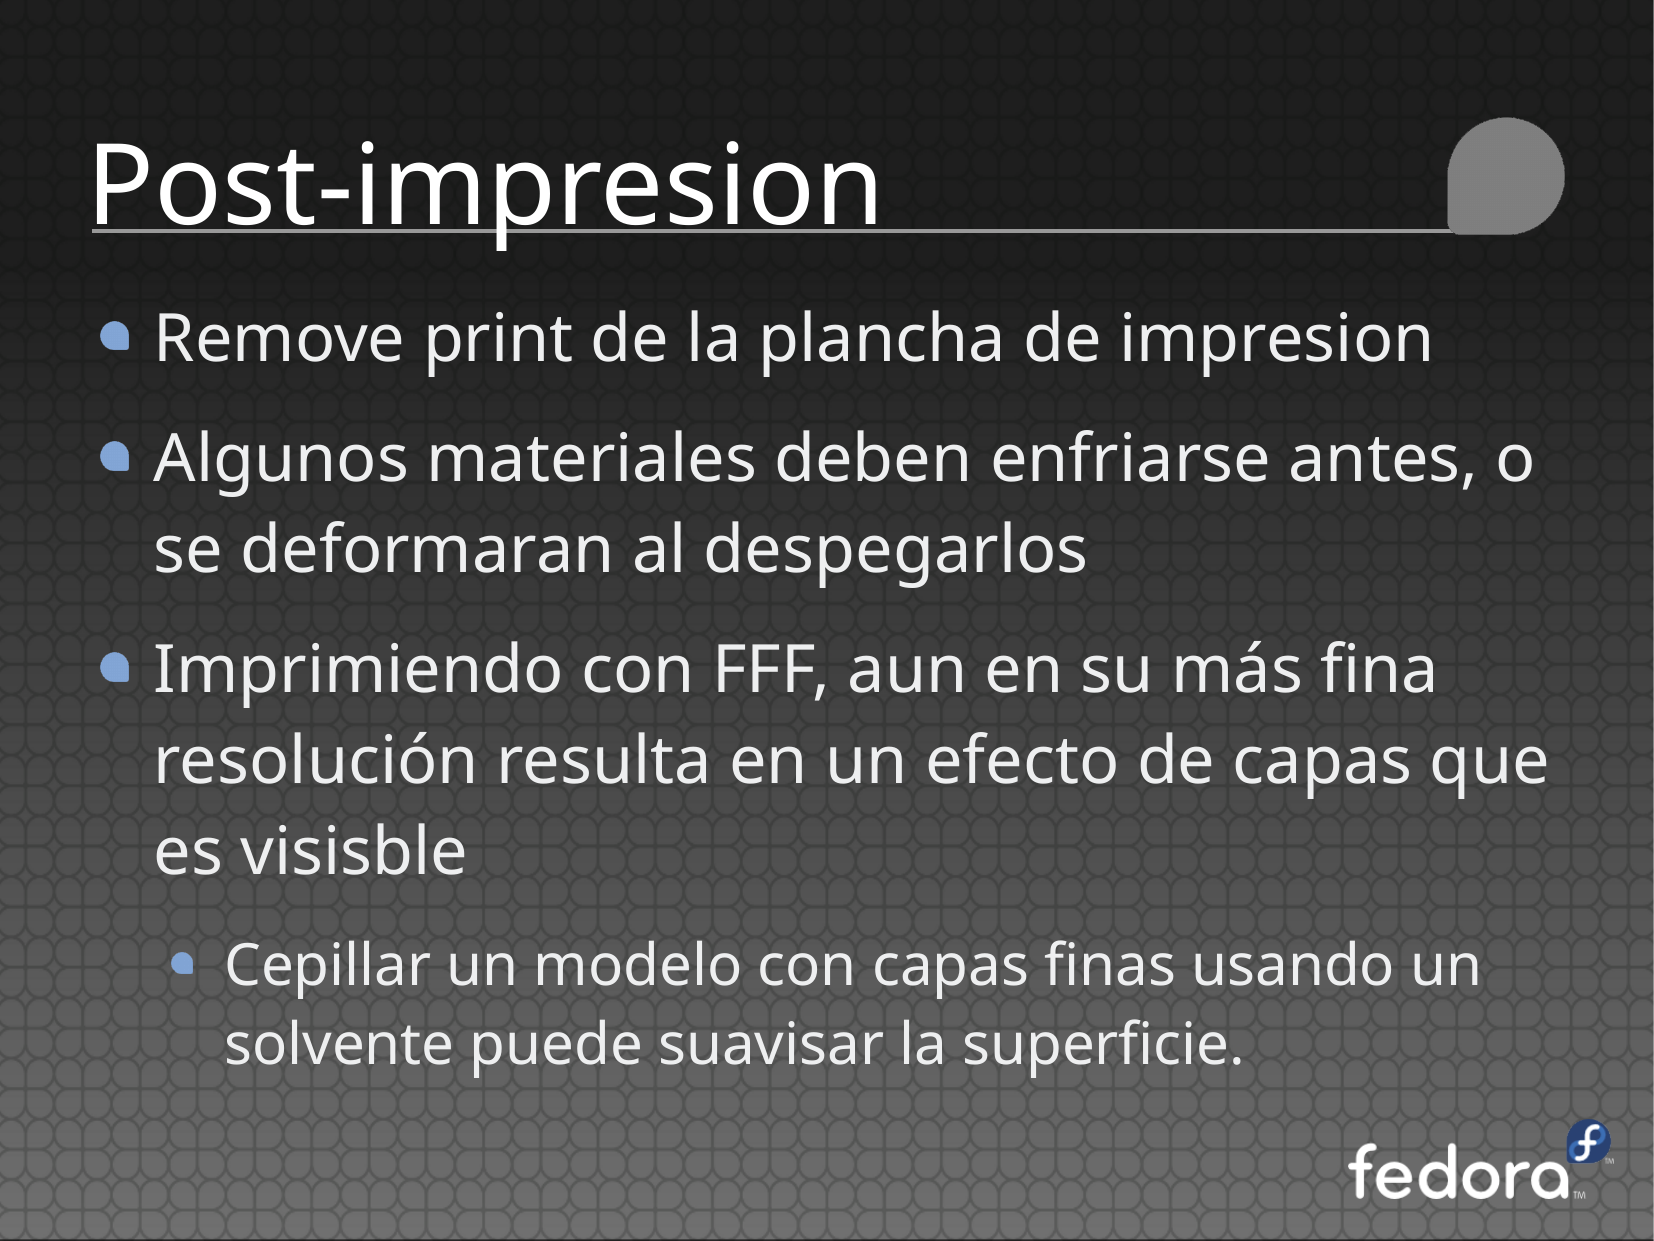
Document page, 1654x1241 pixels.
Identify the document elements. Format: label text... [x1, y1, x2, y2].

title Post-impresion [86, 112, 1576, 249]
picture [0, 0, 1654, 1241]
list Remove print de la plancha de impresion Algunos materiales deben enfriarse antes, o se deformaran al despegarlos Imprimiendo con FFF, aun en su más fina resolución resulta en un efecto de capas que es visisble Cepillar un modelo con capas finas usando un solvente puede suavisar la superficie. [82, 290, 1571, 1010]
